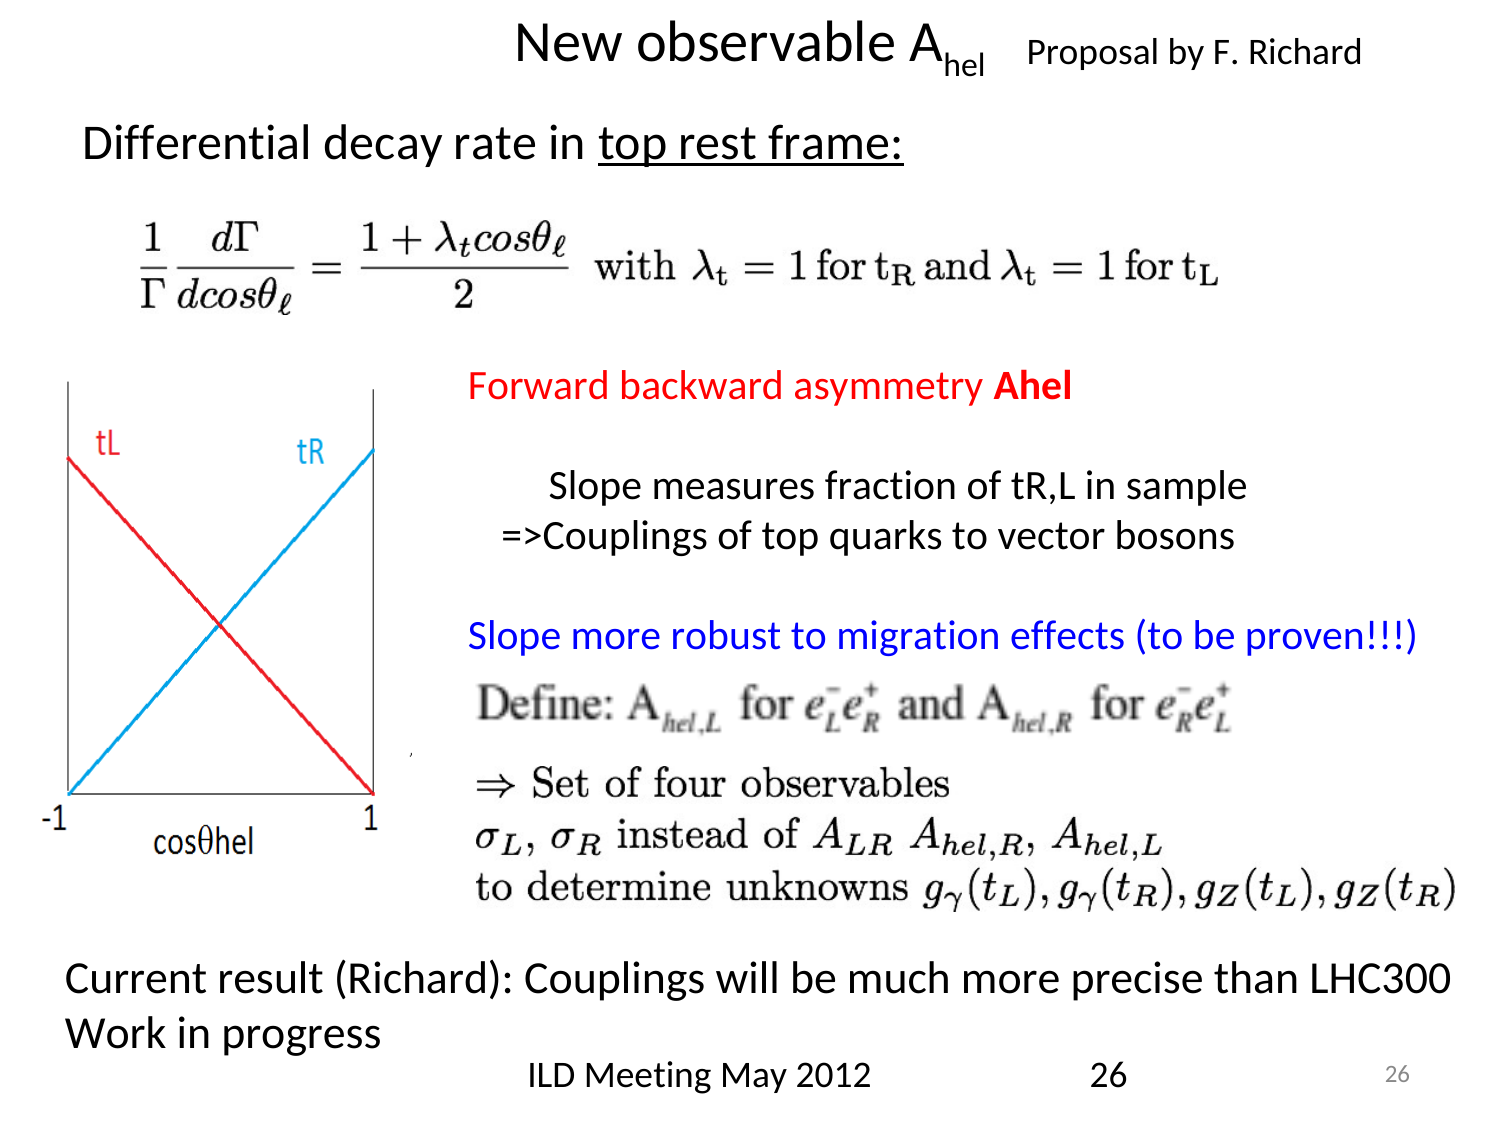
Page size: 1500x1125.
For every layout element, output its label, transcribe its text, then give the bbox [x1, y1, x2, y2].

picture [140, 219, 1219, 315]
text_box Proposal by F. Richard [1011, 18, 1379, 80]
text_box Forward backward asymmetry Ahel Slope measures fraction of tR,L in sample =>Couplings of top quarks to vector bosons Slope more robust to migration effects (to be proven!!!) [453, 349, 1444, 666]
text_box Differential decay rate in top rest frame: [67, 101, 919, 178]
text_box Current result (Richard): Couplings will be much more precise than LHC300 Work in progress [49, 940, 1468, 1066]
chart [471, 666, 1235, 740]
title New observable Ahel [75, 0, 1426, 91]
picture [476, 766, 1455, 912]
picture [14, 373, 420, 869]
text_box <number> [1074, 1066, 1426, 1103]
